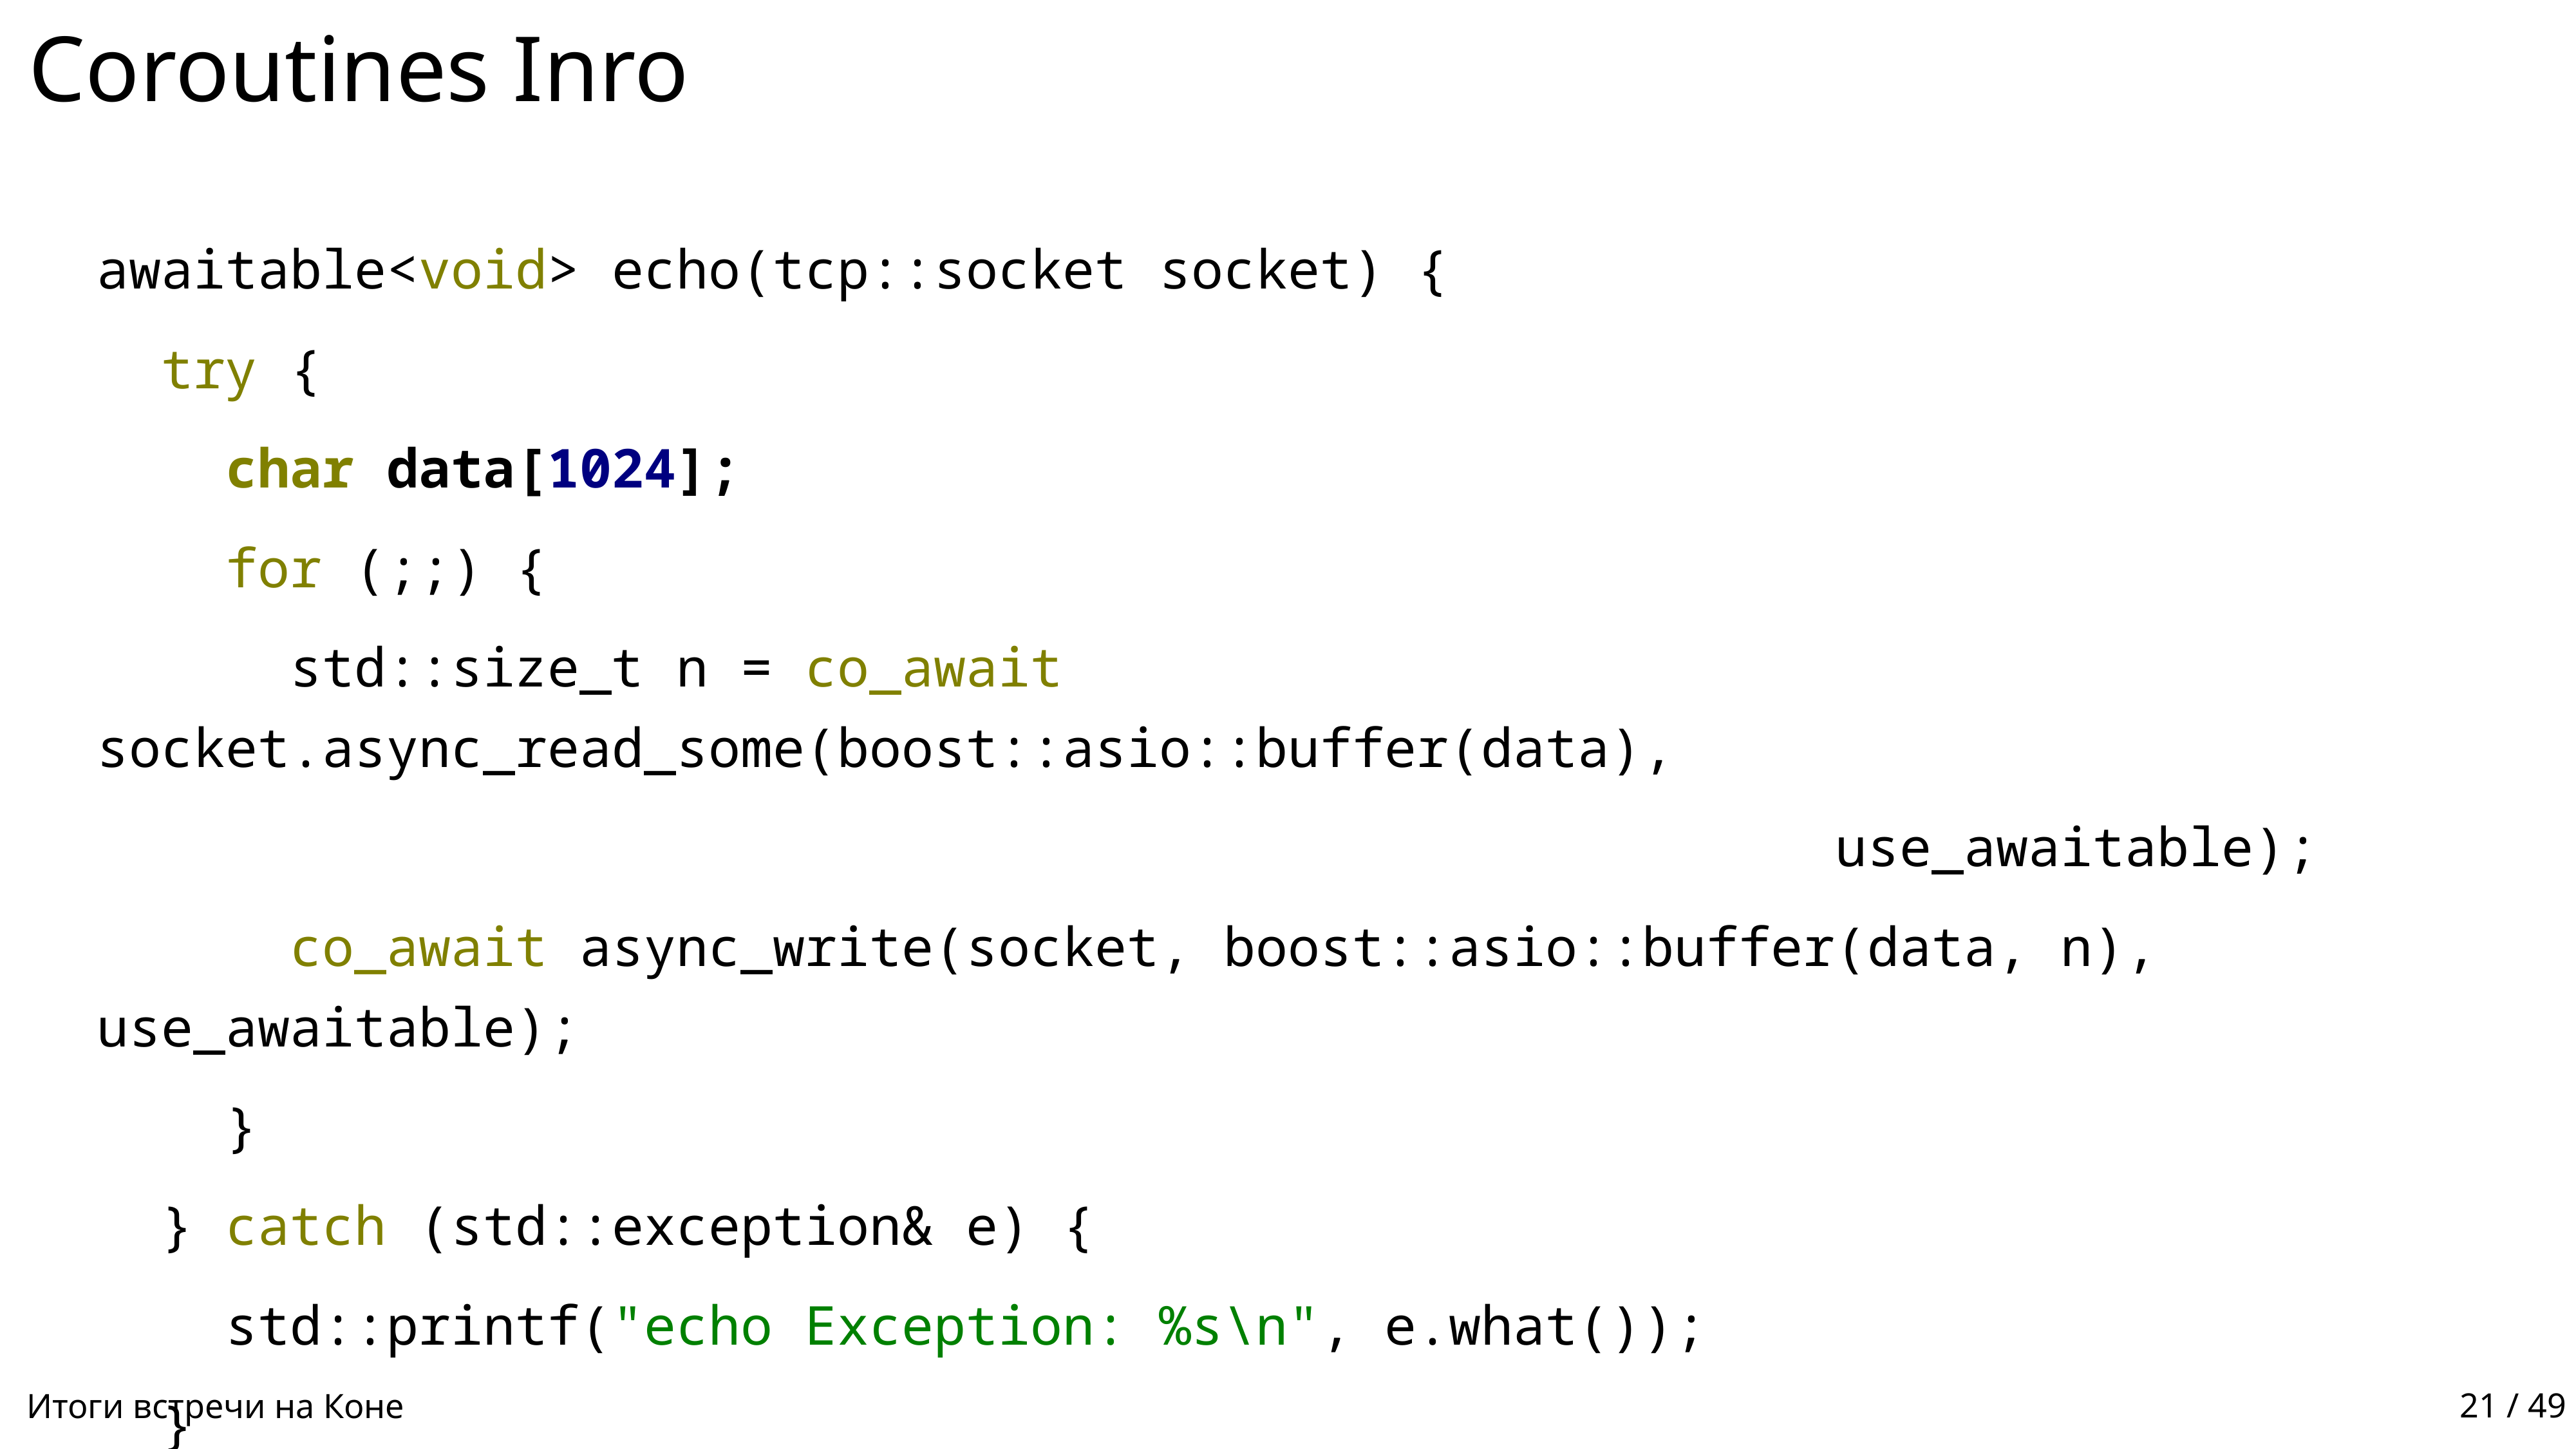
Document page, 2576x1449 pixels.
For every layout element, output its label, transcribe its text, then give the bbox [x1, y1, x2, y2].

list awaitable<void> echo(tcp::socket socket) { try { char data[1024]; for (;;) { std::size_t n = co_await socket.async_read_some(boost::asio::buffer(data), use_awaitable); co_await async_write(socket, boost::asio::buffer(data, n), use_awaitable); } } catch (std::exception& e) { std::printf("echo Exception: %s\n", e.what()); } } [87, 214, 2550, 1382]
title Coroutines Inro [19, 19, 2550, 155]
list <number> / 49 [1479, 1376, 2576, 1431]
list Итоги встречи на Коне [17, 1376, 1114, 1431]
